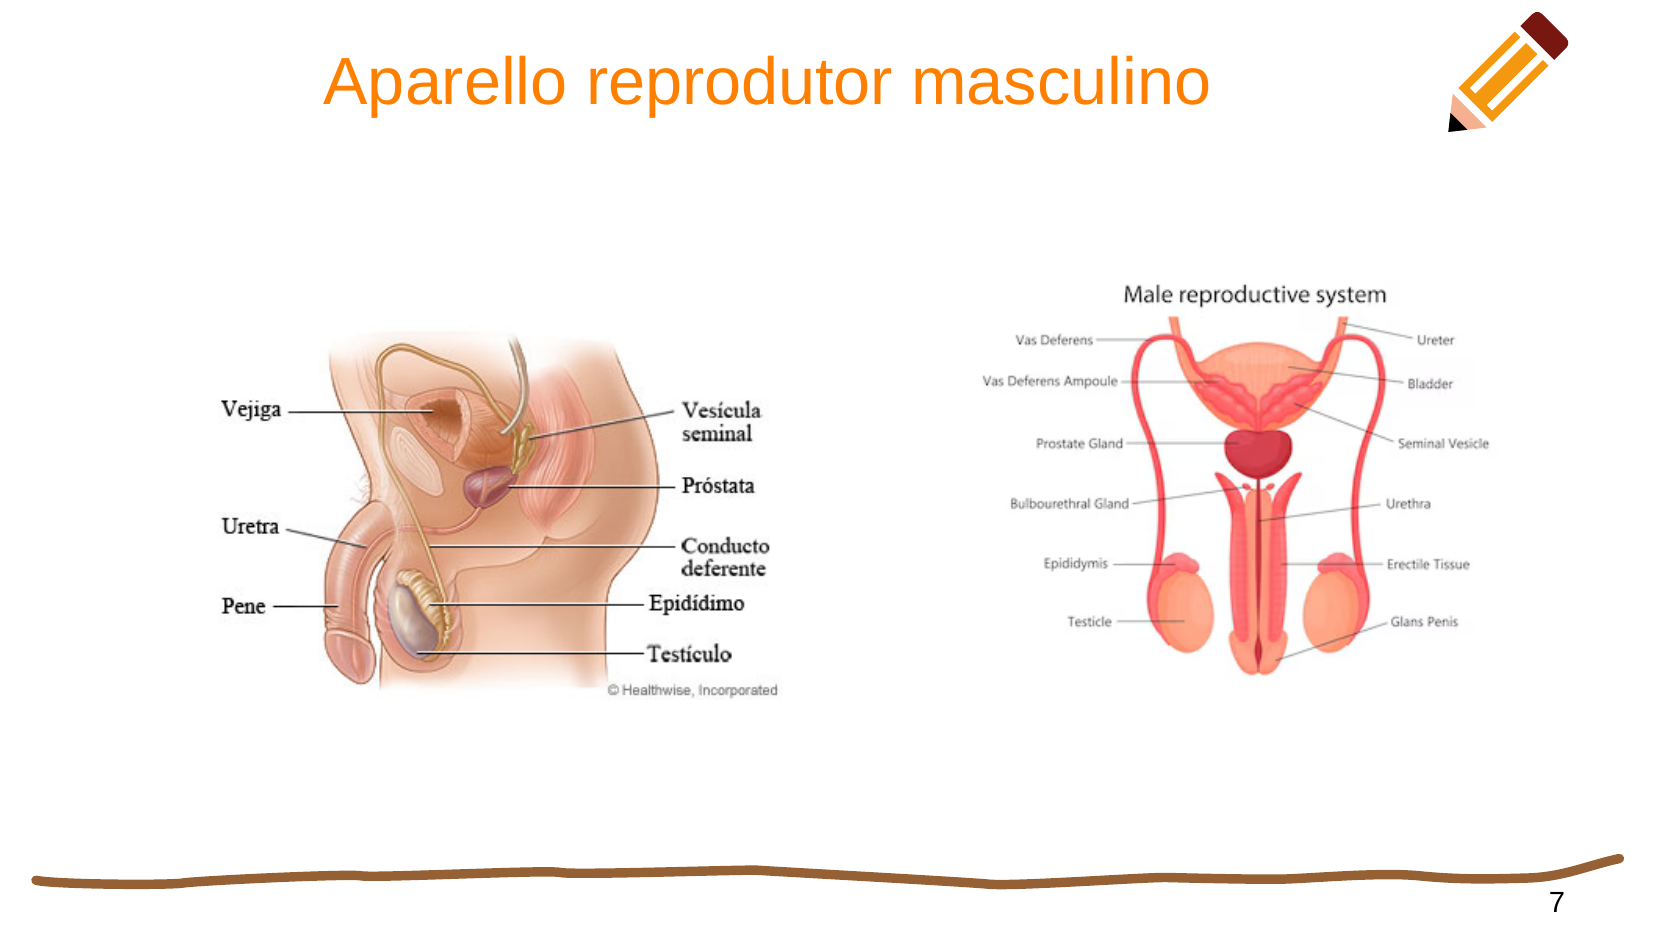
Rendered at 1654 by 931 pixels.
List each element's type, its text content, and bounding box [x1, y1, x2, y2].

title Aparello reprodutor masculino [88, 29, 1447, 133]
picture [974, 257, 1537, 680]
picture [206, 324, 782, 700]
